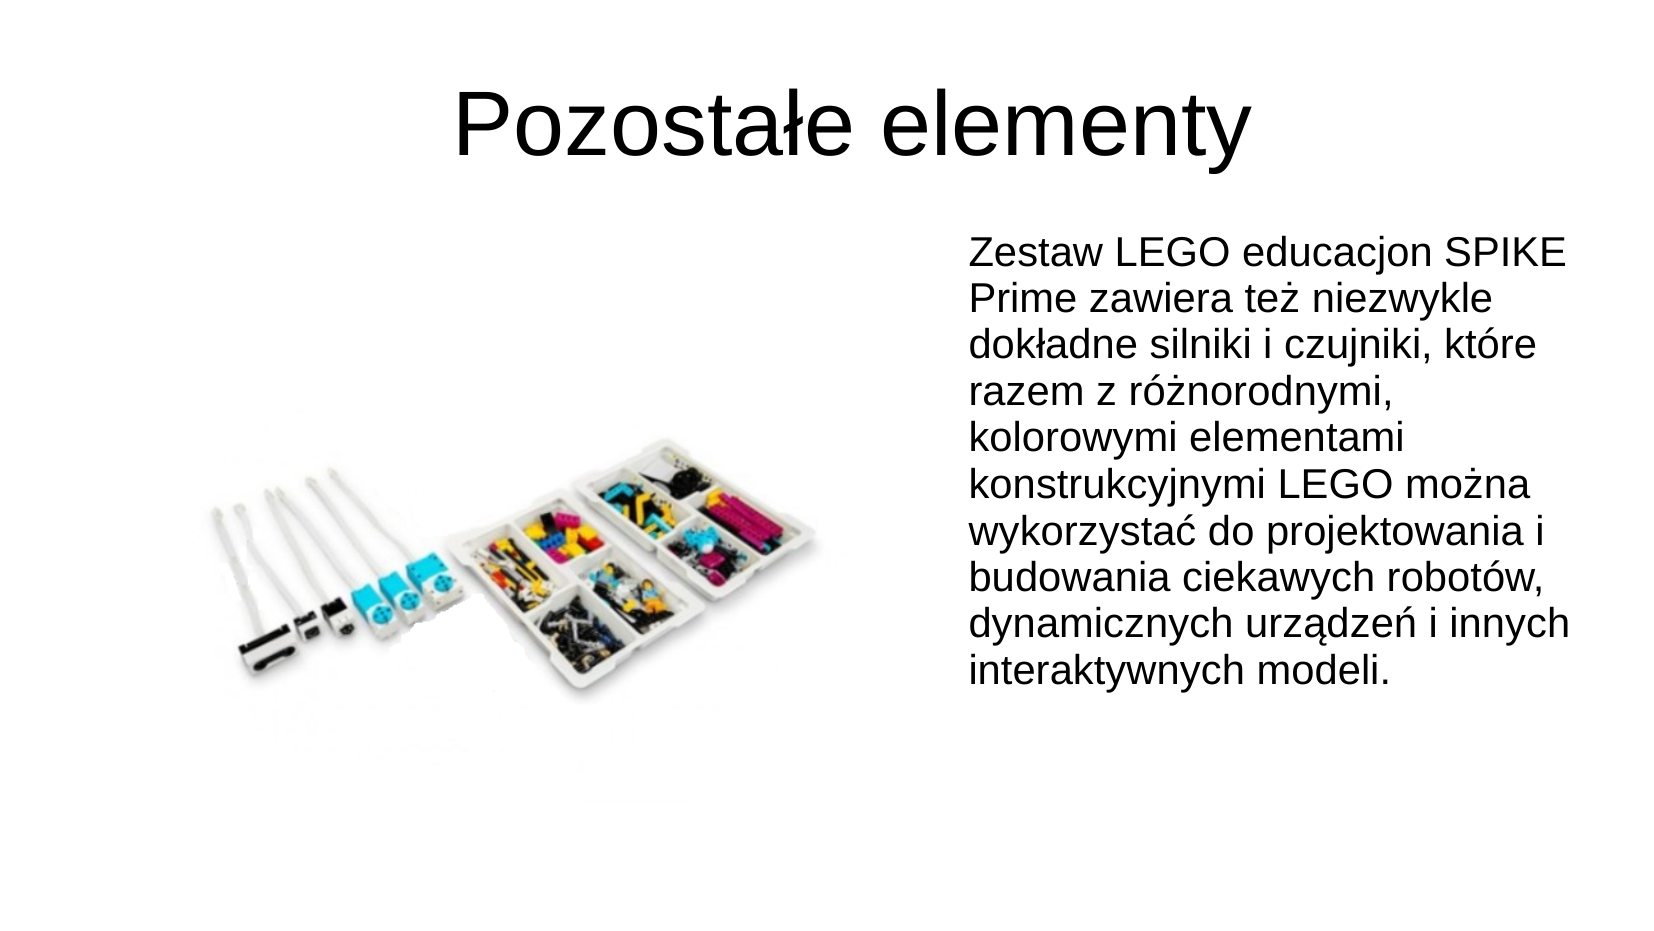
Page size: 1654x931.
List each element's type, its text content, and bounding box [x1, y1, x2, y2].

title Pozostałe elementy [109, 45, 1598, 202]
picture [188, 295, 861, 827]
list Zestaw LEGO educacjon SPIKE Prime zawiera też niezwykle dokładne silniki i czujniki, które razem z różnorodnymi, kolorowymi elementami konstrukcyjnymi LEGO można wykorzystać do projektowania i budowania ciekawych robotów, dynamicznych urządzeń i innych interaktywnych modeli. [897, 228, 1607, 768]
